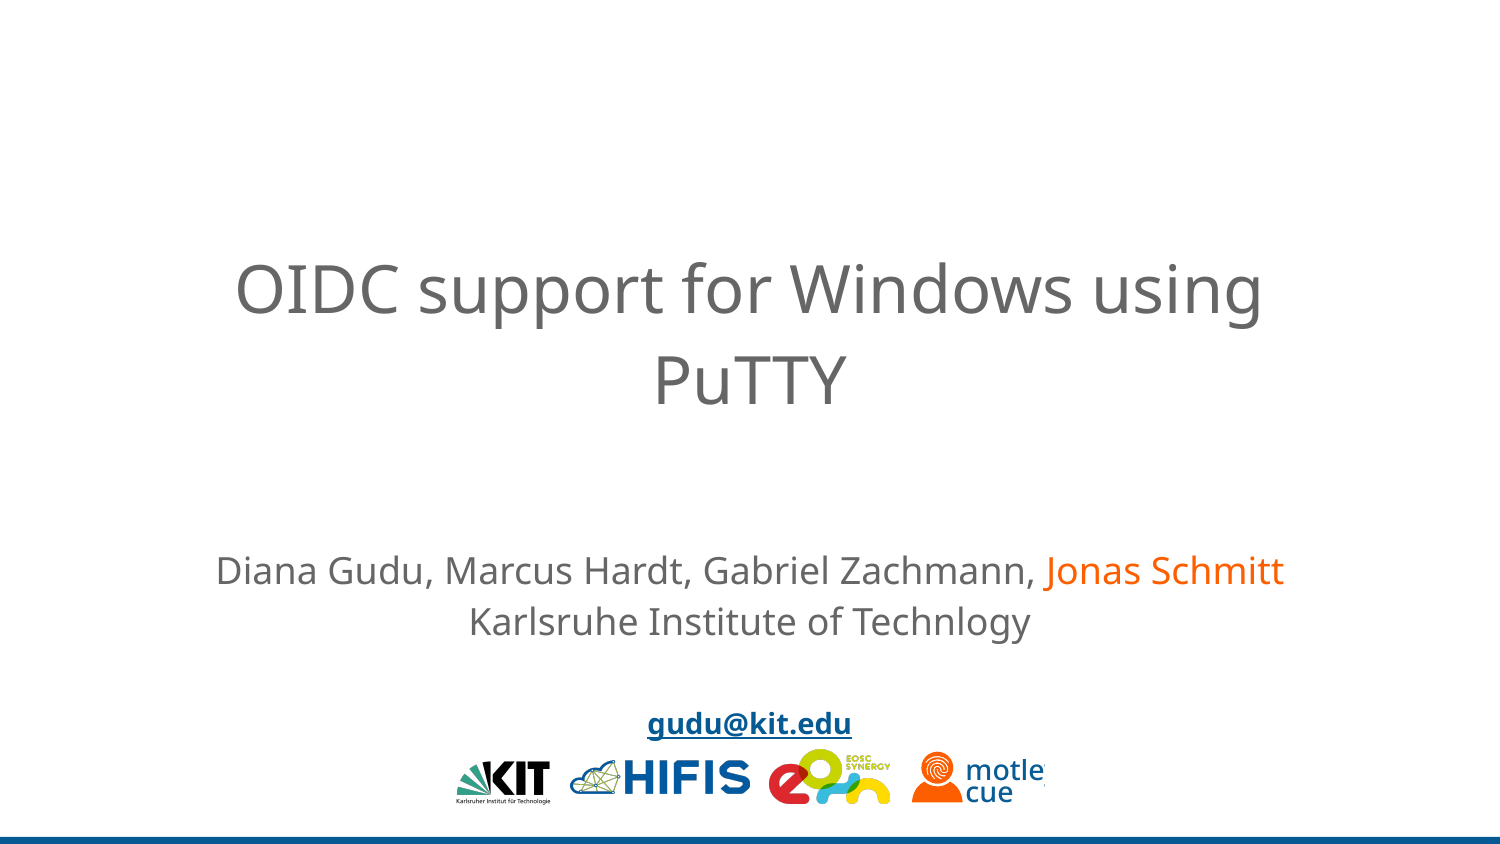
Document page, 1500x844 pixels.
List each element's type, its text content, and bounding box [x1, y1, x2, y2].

picture [570, 760, 750, 794]
picture [909, 750, 1045, 804]
picture [456, 759, 551, 807]
subtitle OIDC support for Windows using PuTTY Diana Gudu, Marcus Hardt, Gabriel Zachmann, Jonas Schmitt Karlsruhe Institute of Technlogy gudu@kit.edu [140, 211, 1360, 775]
picture [769, 749, 890, 804]
